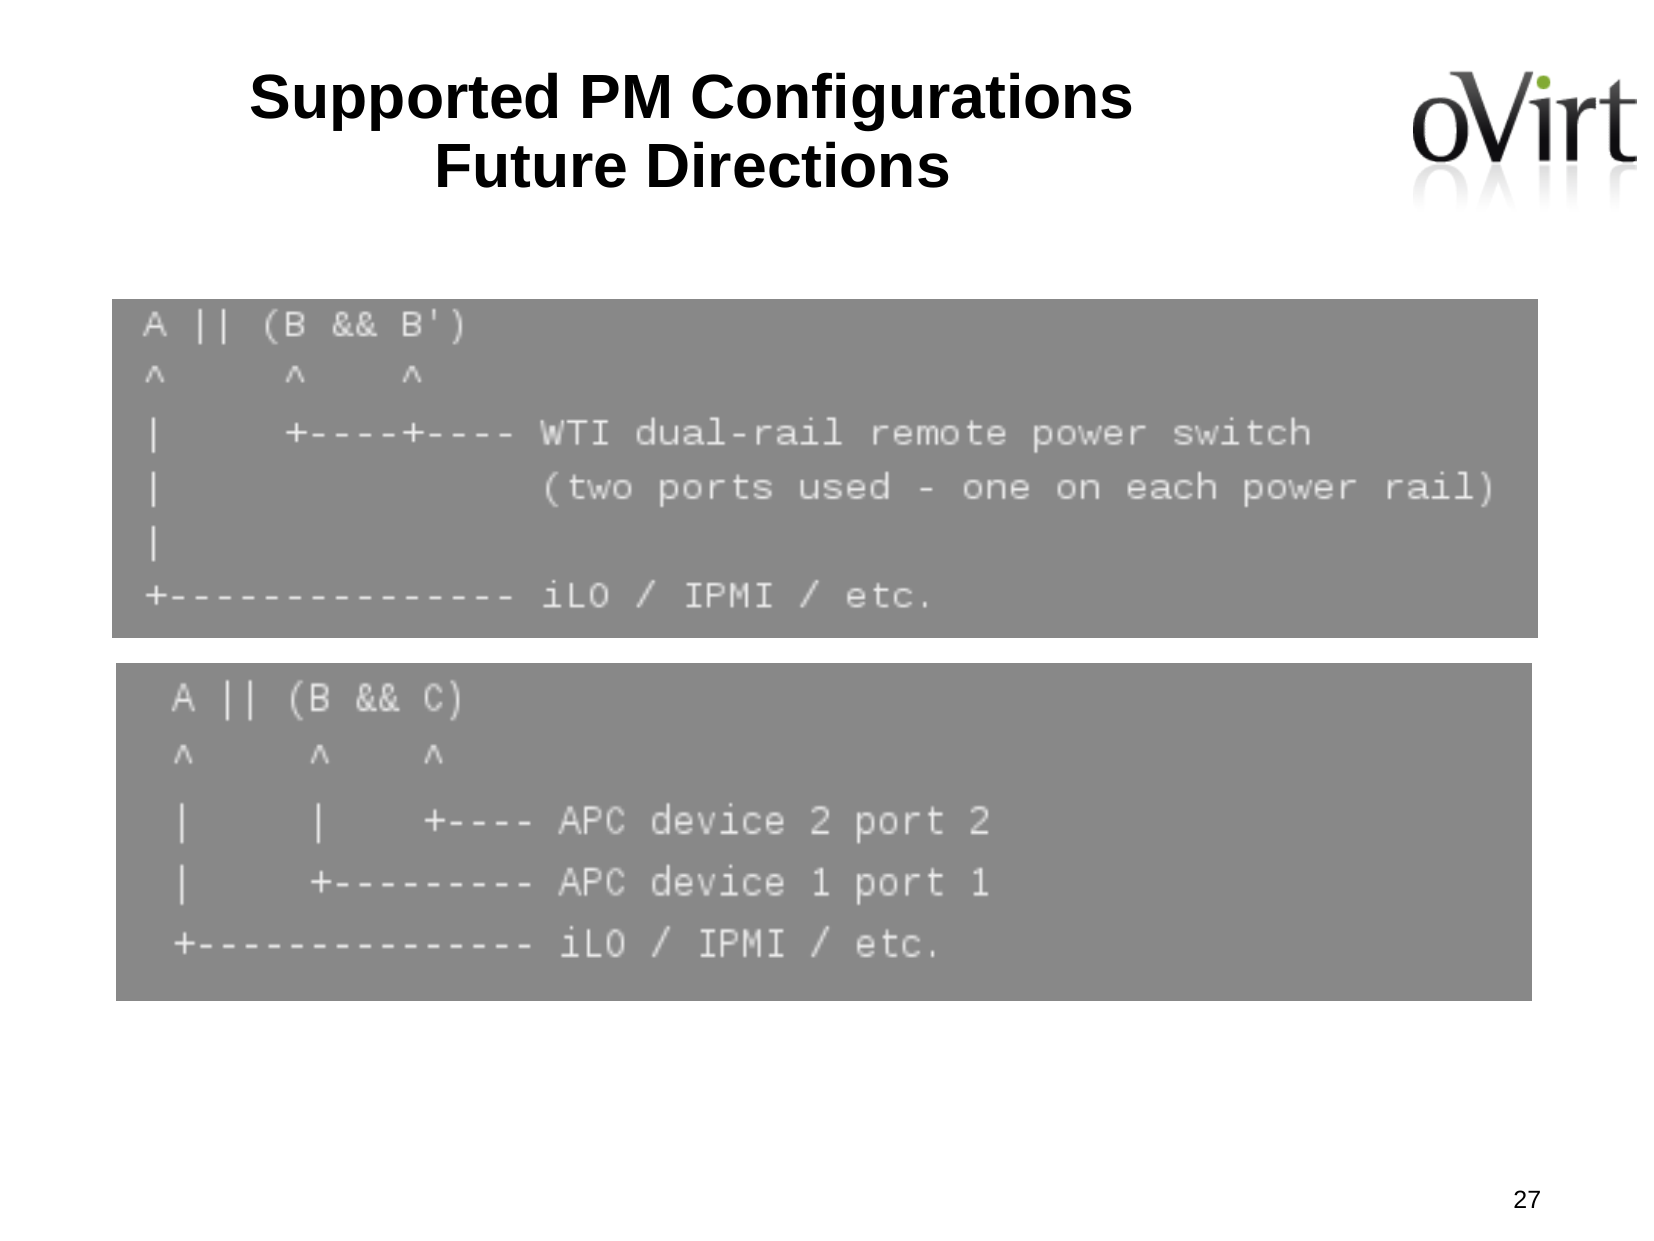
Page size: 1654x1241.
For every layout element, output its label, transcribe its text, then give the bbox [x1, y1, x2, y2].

picture [1413, 63, 1637, 212]
picture [116, 663, 1532, 1001]
title Supported PM Configurations Future Directions [82, 37, 1303, 226]
picture [112, 299, 1538, 638]
